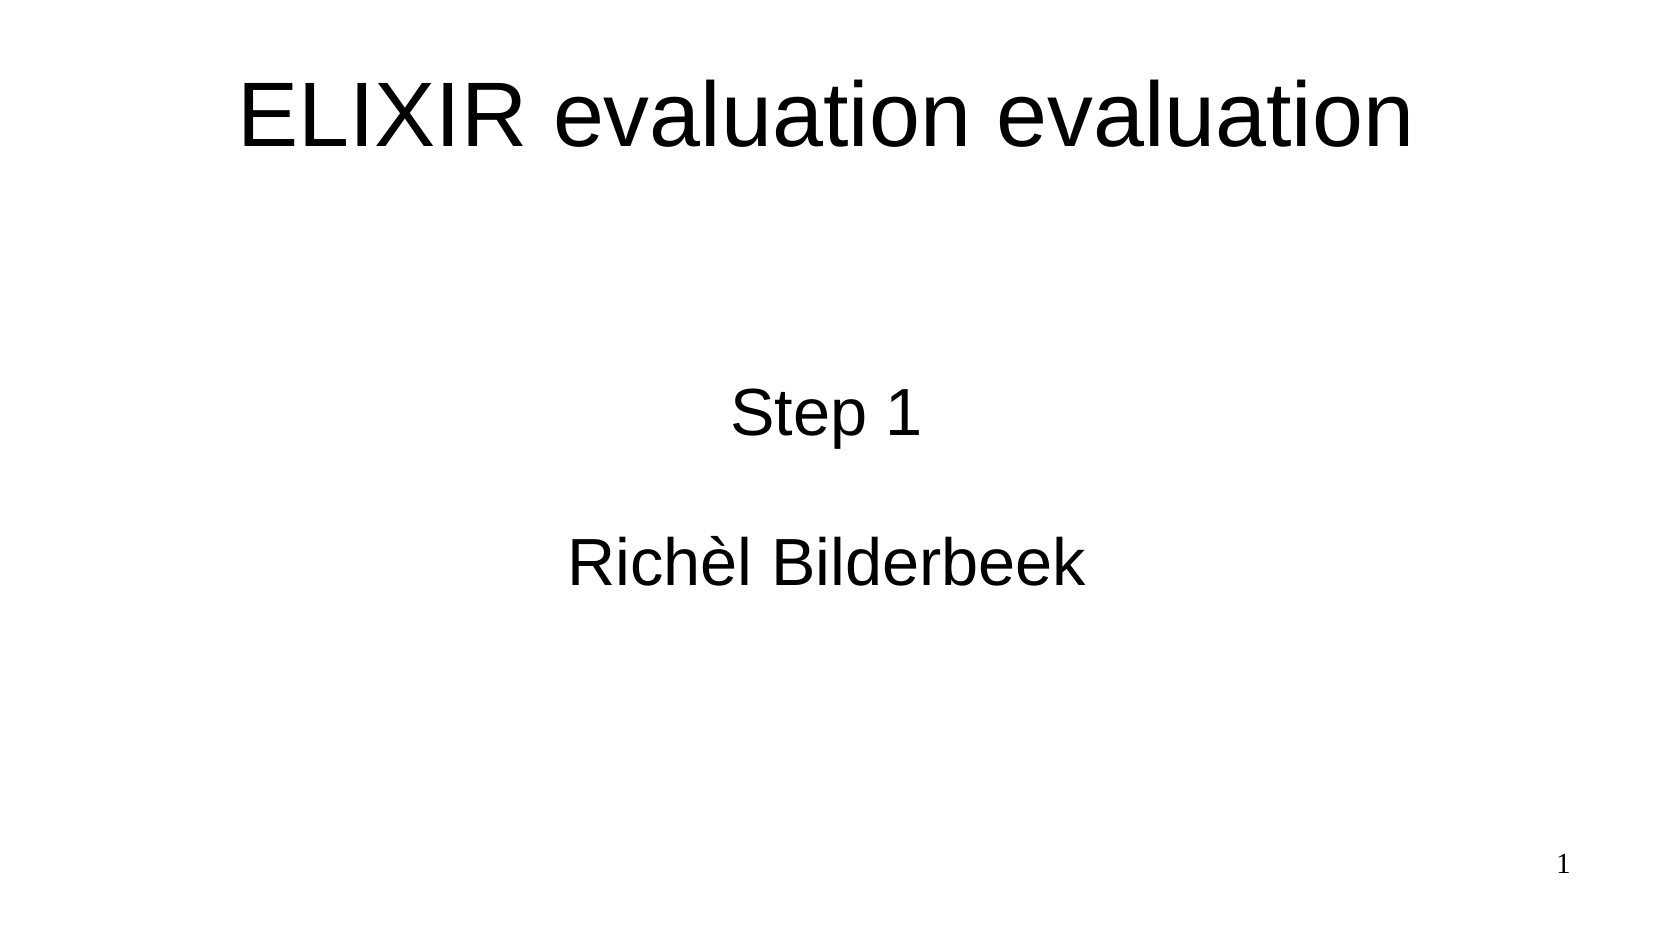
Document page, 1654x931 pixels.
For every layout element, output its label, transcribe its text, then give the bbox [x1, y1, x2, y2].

title ELIXIR evaluation evaluation [82, 37, 1571, 193]
subtitle Step 1 Richèl Bilderbeek [82, 217, 1571, 757]
